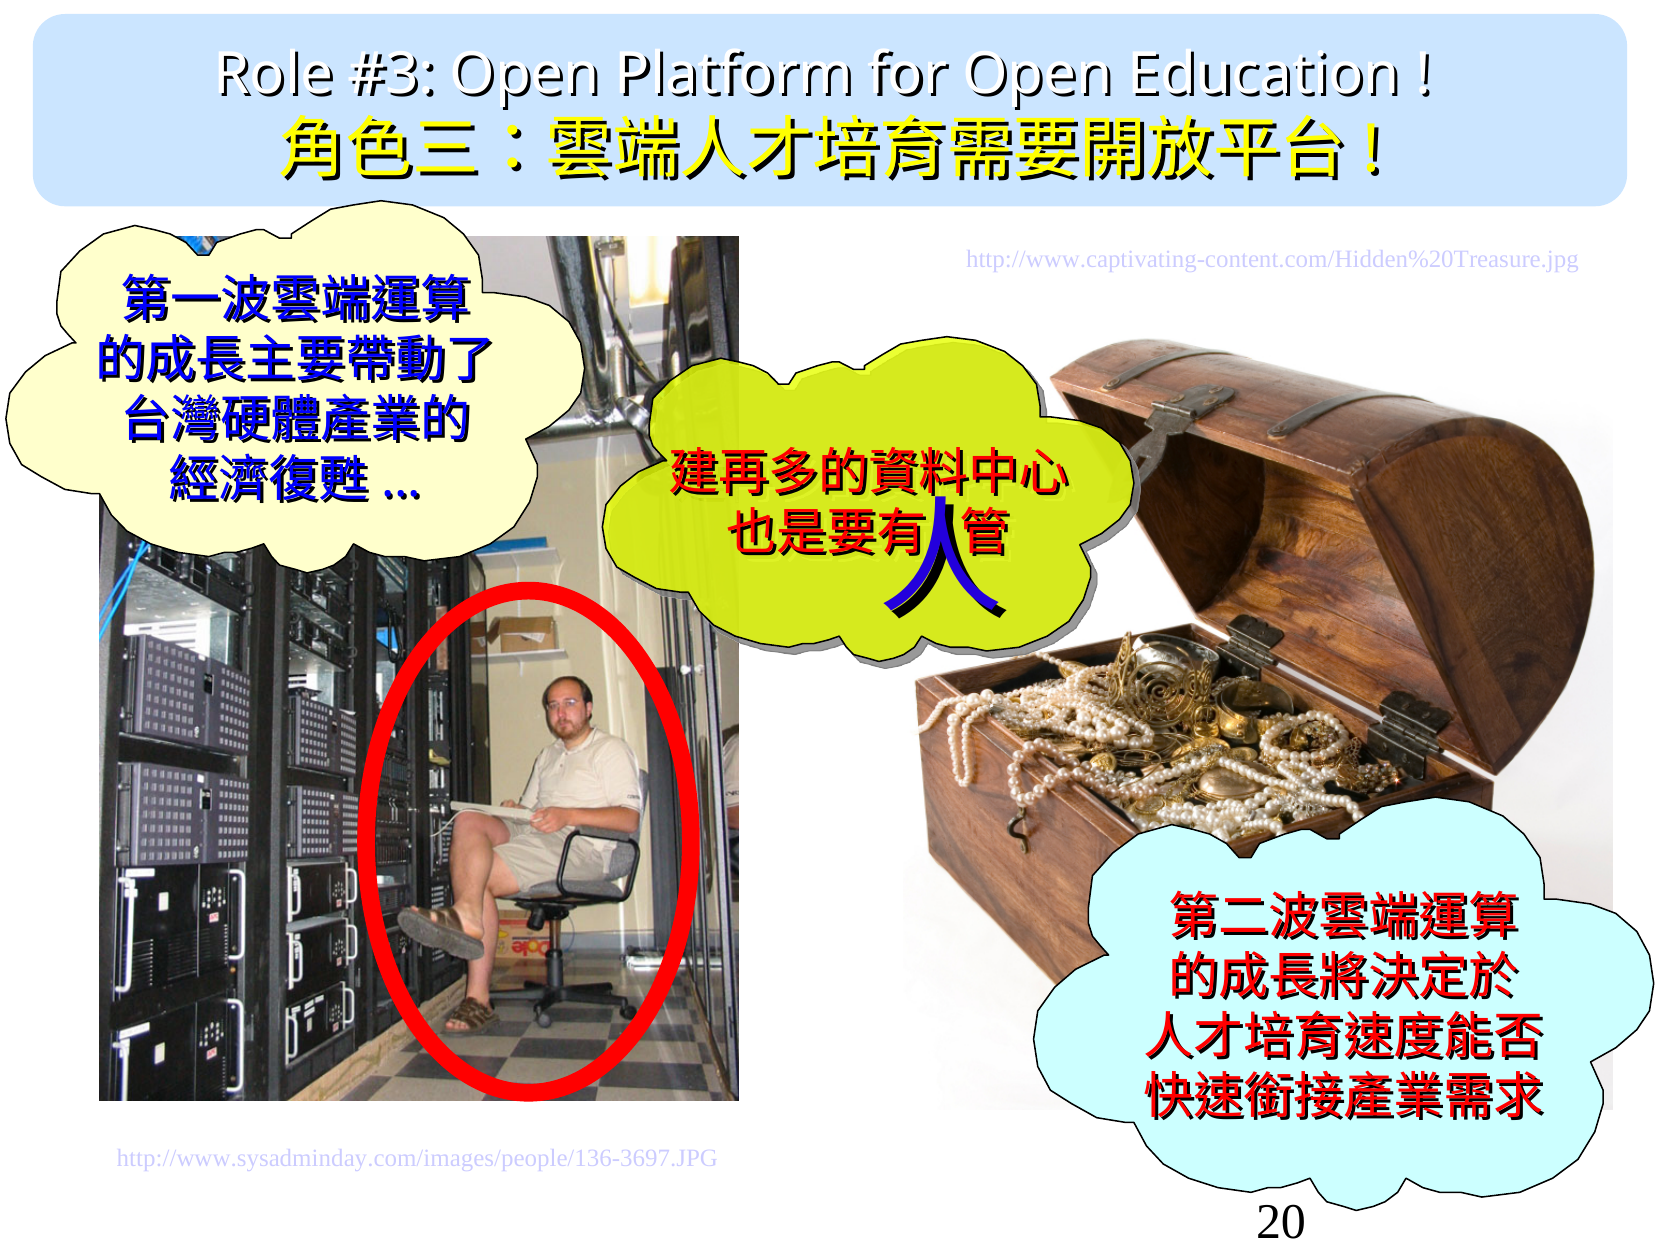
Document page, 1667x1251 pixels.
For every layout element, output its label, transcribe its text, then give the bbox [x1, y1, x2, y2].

picture [176, 236, 231, 255]
text_box 第二波雲端運算 的成長將決定於 人才培育速度能否 快速銜接產業需求 [1033, 797, 1654, 1211]
text_box 人 [837, 469, 1046, 635]
text_box http://www.sysadminday.com/images/people/136-3697.JPG [101, 1134, 769, 1179]
text_box http://www.captivating-content.com/Hidden%20Treasure.jpg [951, 209, 1607, 285]
text_box 建再多的資料中心 也是要有 管 [602, 336, 1134, 662]
picture [903, 330, 1613, 1110]
text_box 第一波雲端運算 的成長主要帶動了 台灣硬體產業的 經濟復甦... [5, 200, 585, 573]
picture [1592, 1050, 1613, 1110]
text_box Role #3: Open Platform for Open Education ! 角色三：雲端人才培育需要開放平台! [32, 13, 1628, 207]
picture [375, 600, 682, 1083]
picture [99, 236, 739, 1101]
